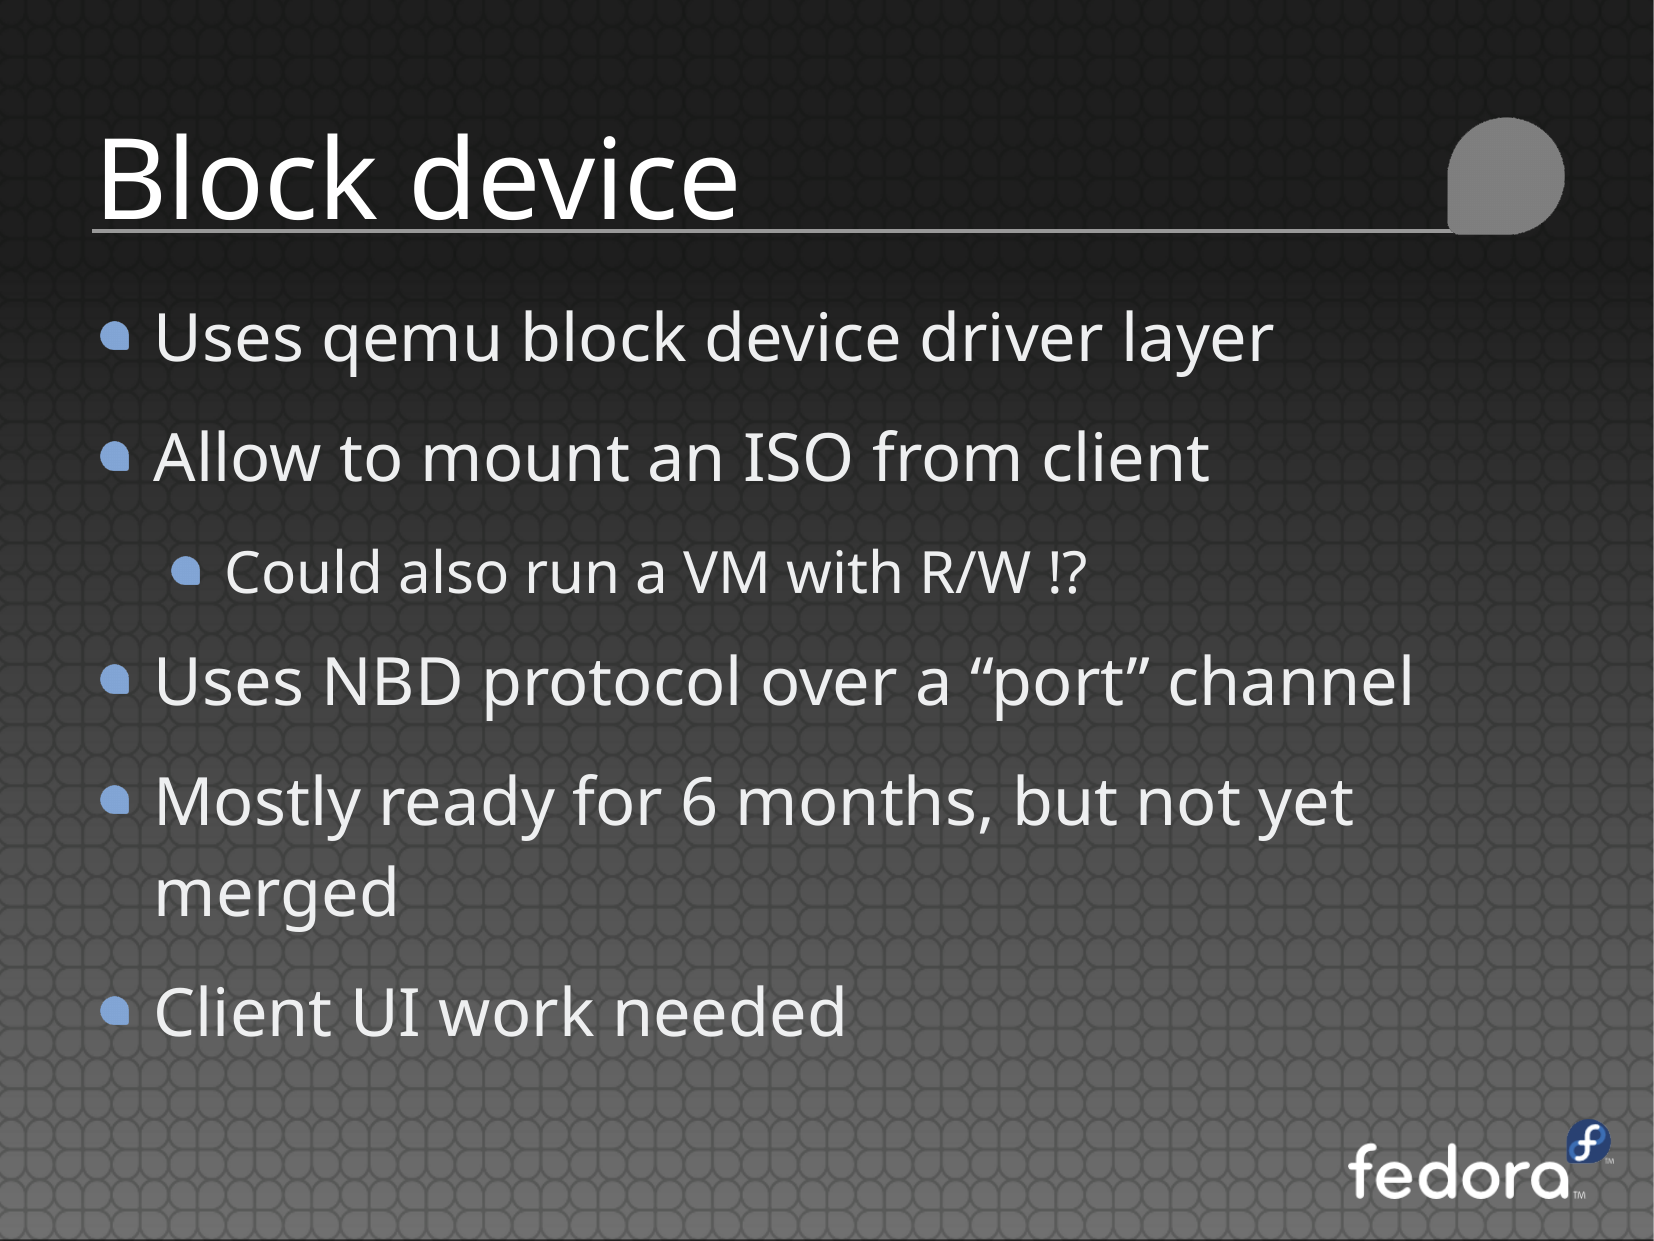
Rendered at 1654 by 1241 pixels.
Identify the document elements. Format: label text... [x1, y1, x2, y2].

title Block device [94, 100, 1426, 251]
picture [0, 0, 1654, 1241]
list Uses qemu block device driver layer Allow to mount an ISO from client Could also run a VM with R/W !? Uses NBD protocol over a “port” channel Mostly ready for 6 months, but not yet merged Client UI work needed [82, 290, 1571, 1094]
